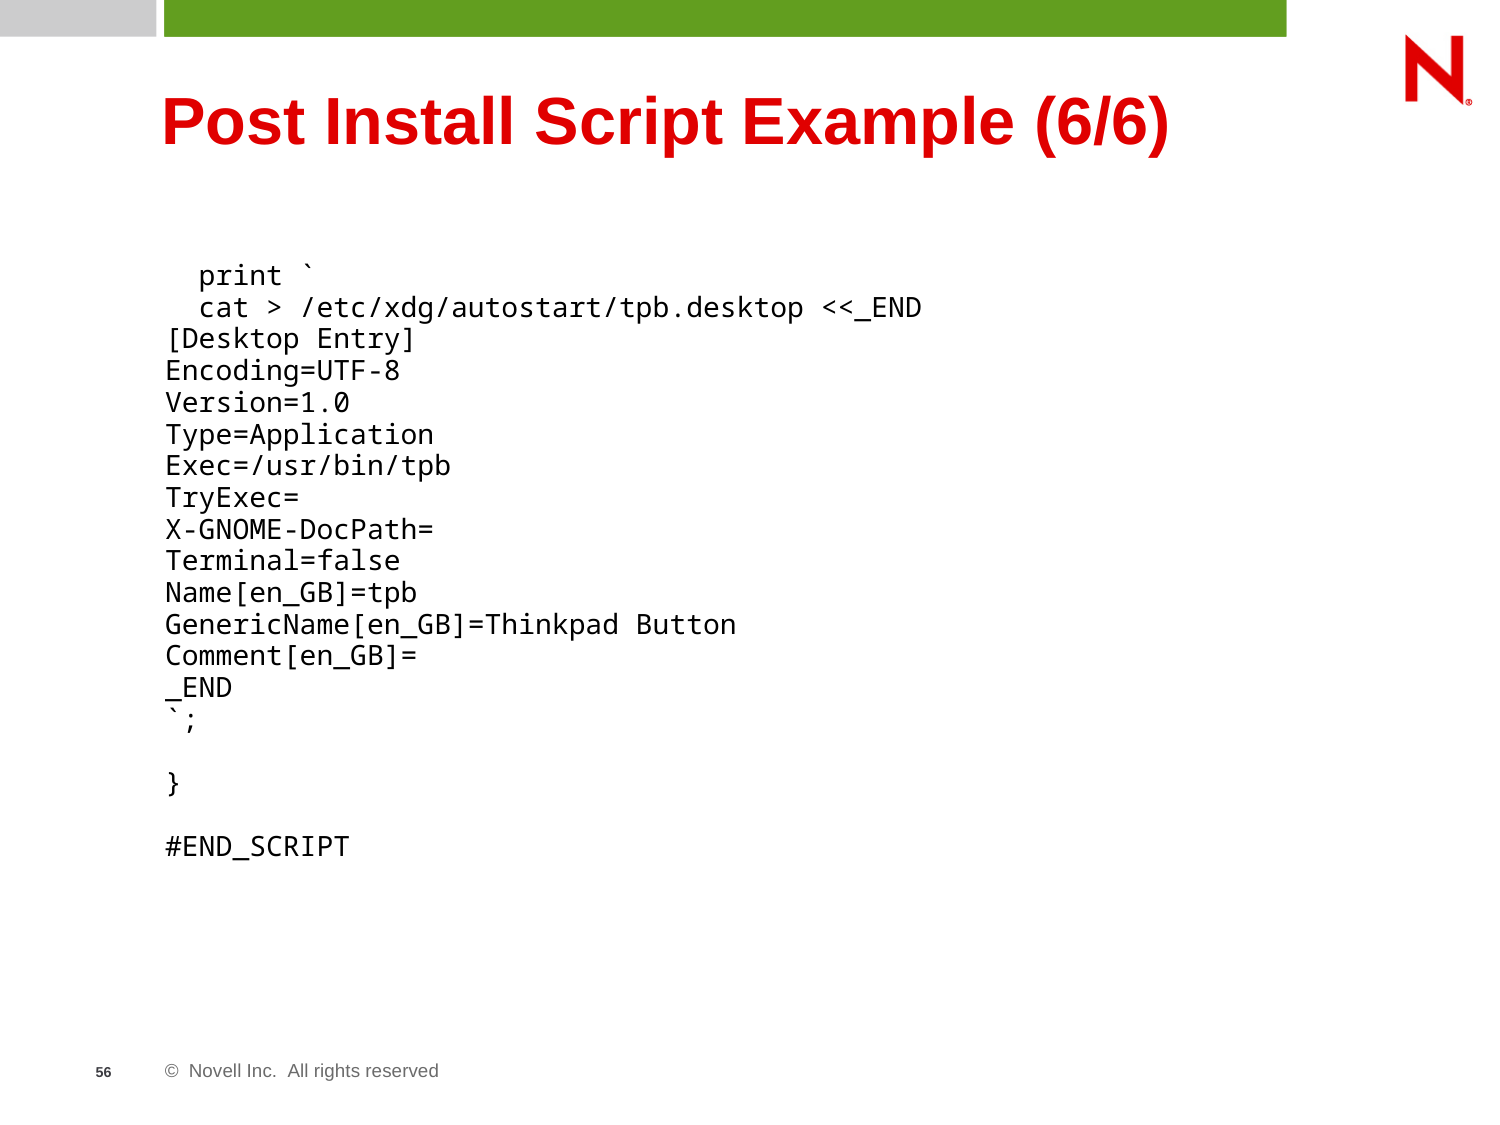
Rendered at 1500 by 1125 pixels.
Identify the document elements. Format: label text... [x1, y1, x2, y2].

picture [1403, 32, 1473, 107]
chart [164, 262, 1409, 1005]
title Post Install Script Example (6/6) [161, 41, 1383, 205]
